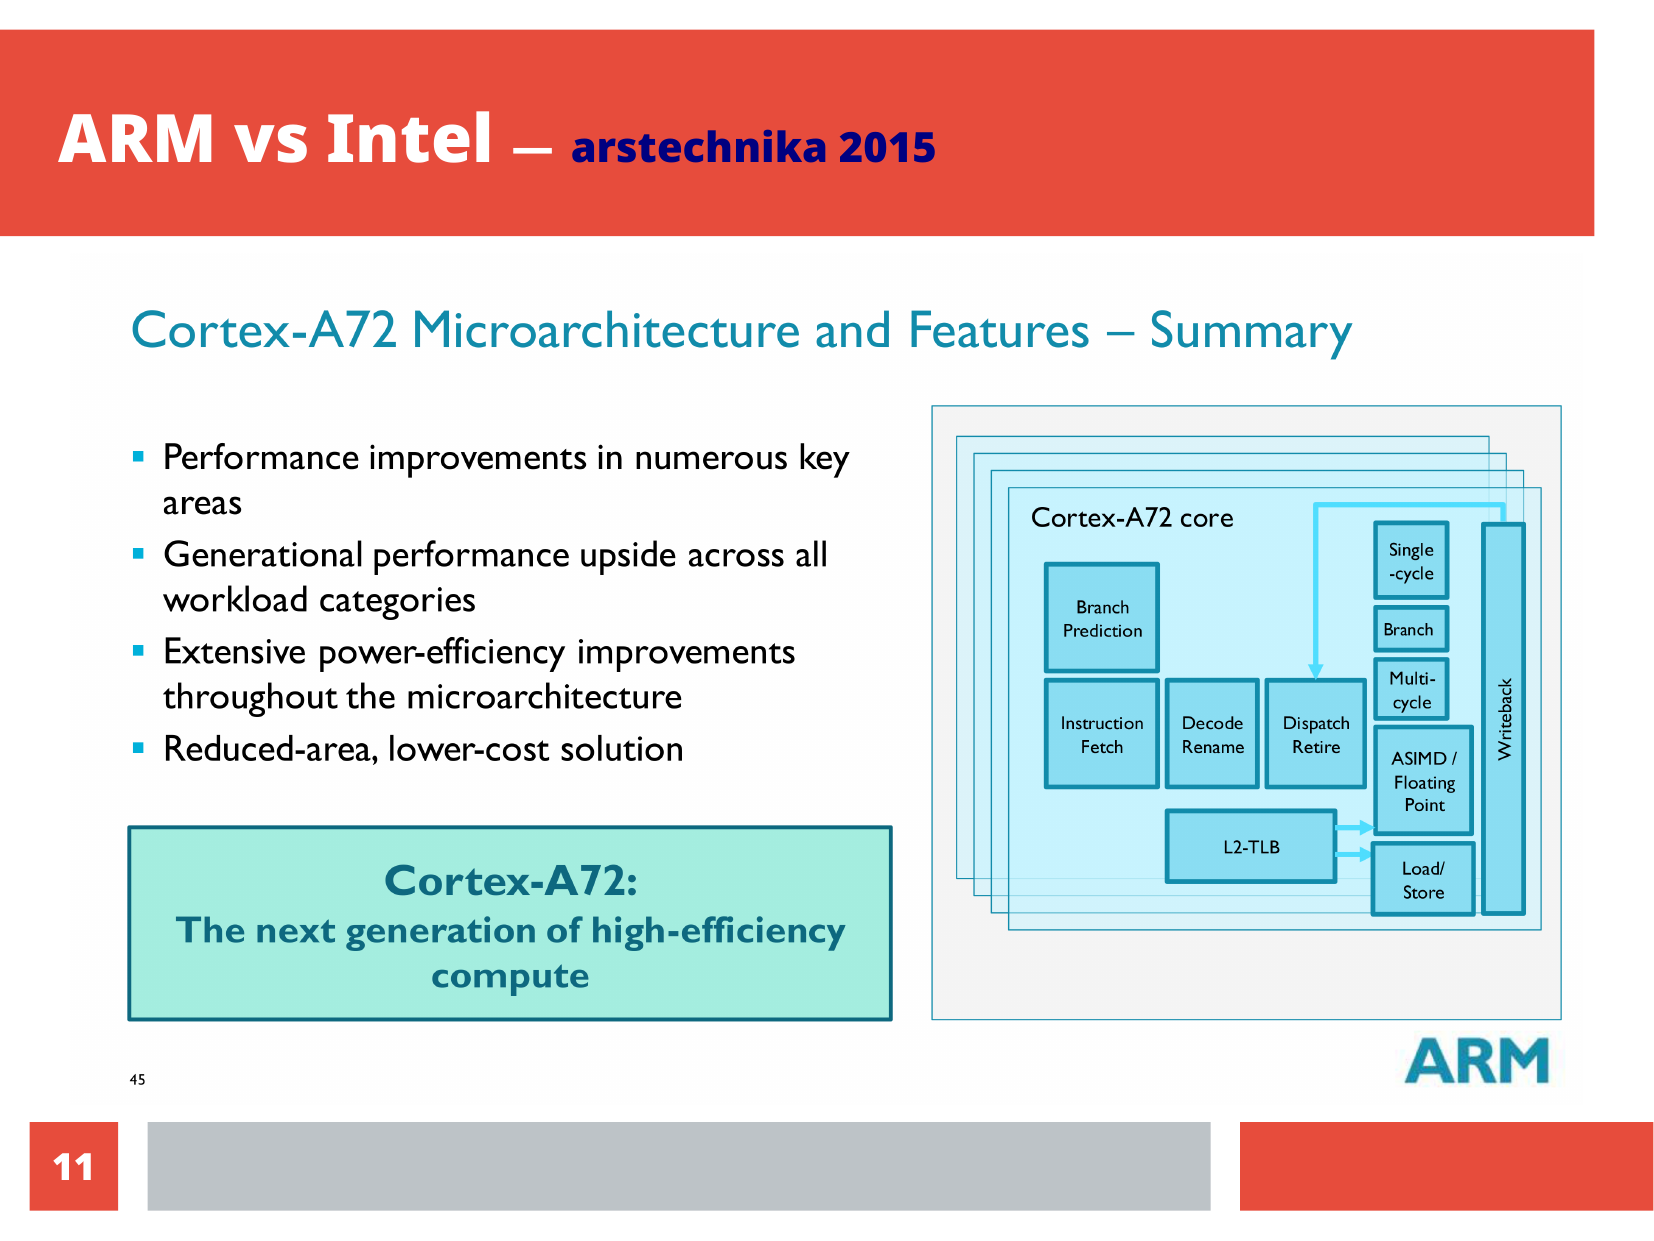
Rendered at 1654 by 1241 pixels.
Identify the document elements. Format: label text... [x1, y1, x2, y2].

title ARM vs Intel — arstechnika 2015 [59, 91, 1595, 162]
picture [70, 253, 1583, 1105]
